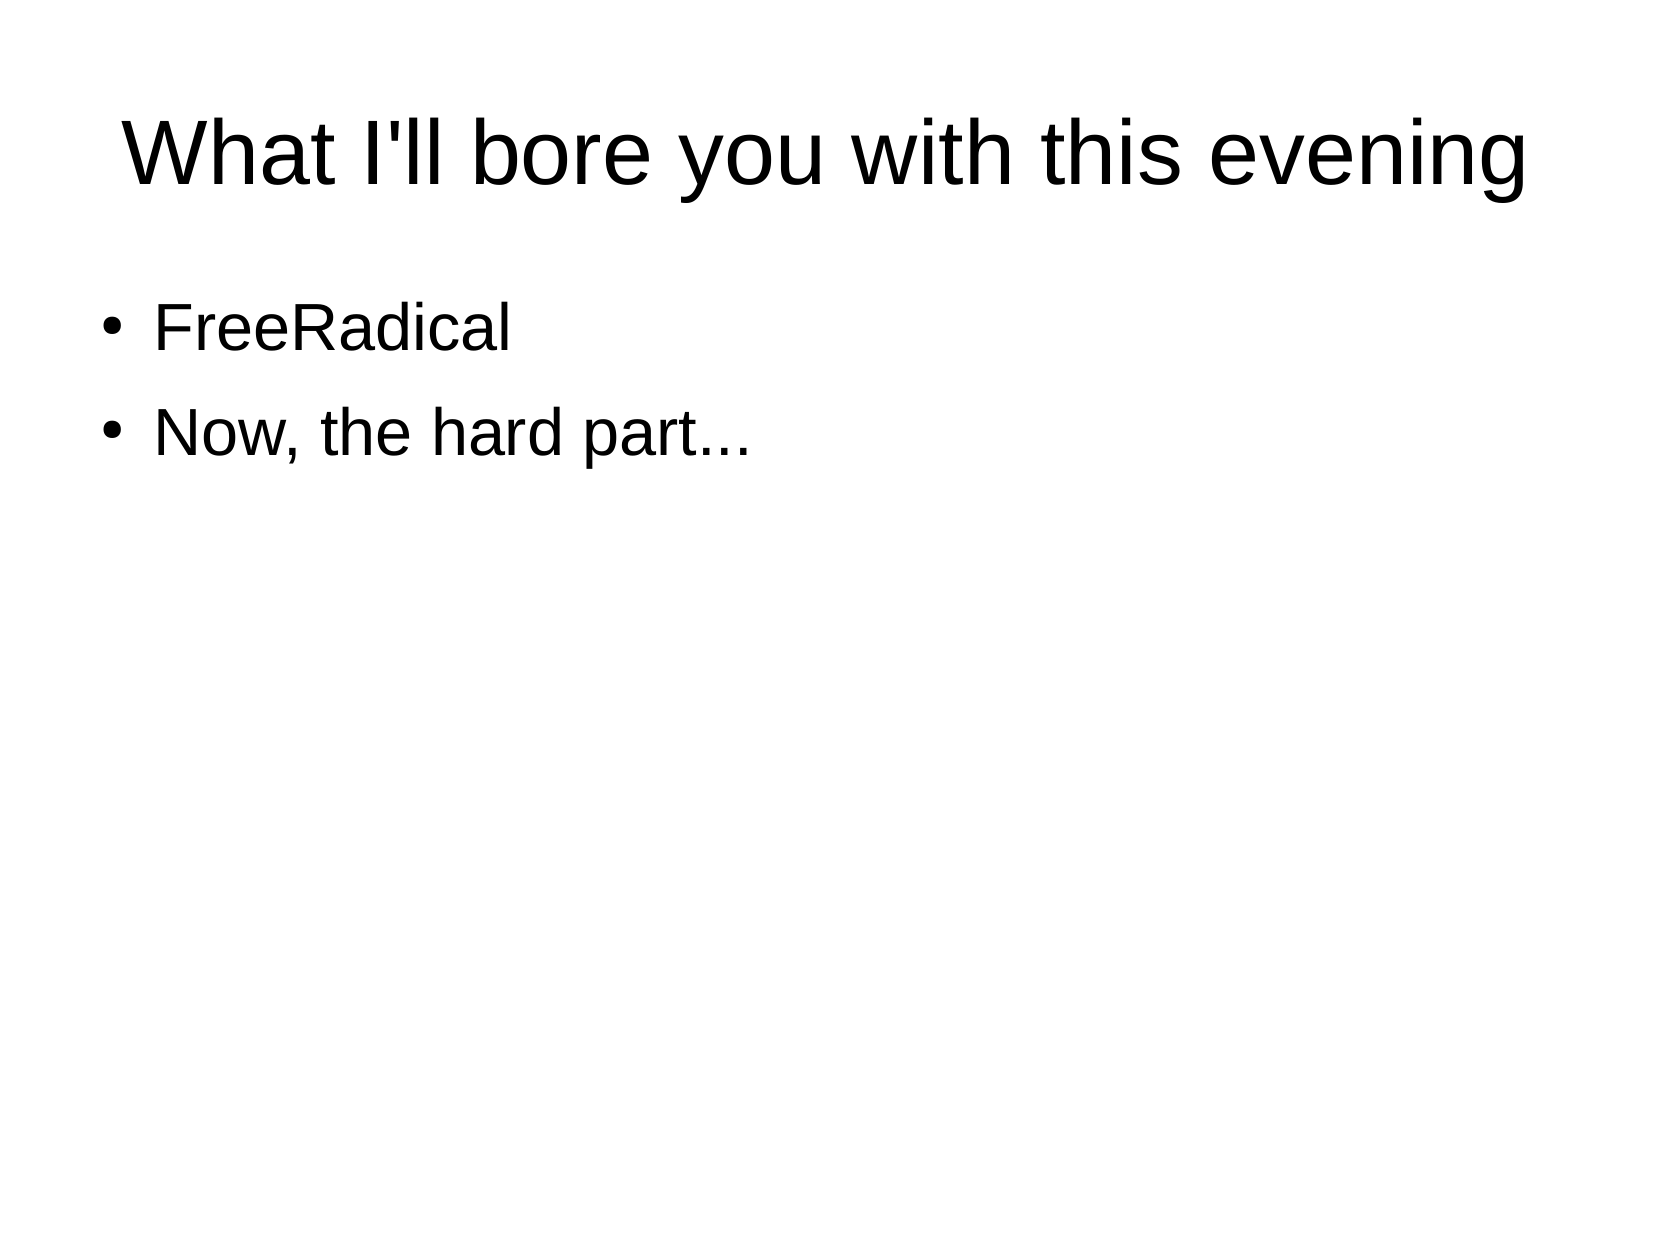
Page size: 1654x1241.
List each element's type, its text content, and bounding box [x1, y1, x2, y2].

title What I'll bore you with this evening [82, 49, 1571, 257]
list FreeRadical Now, the hard part... [82, 290, 1571, 1010]
